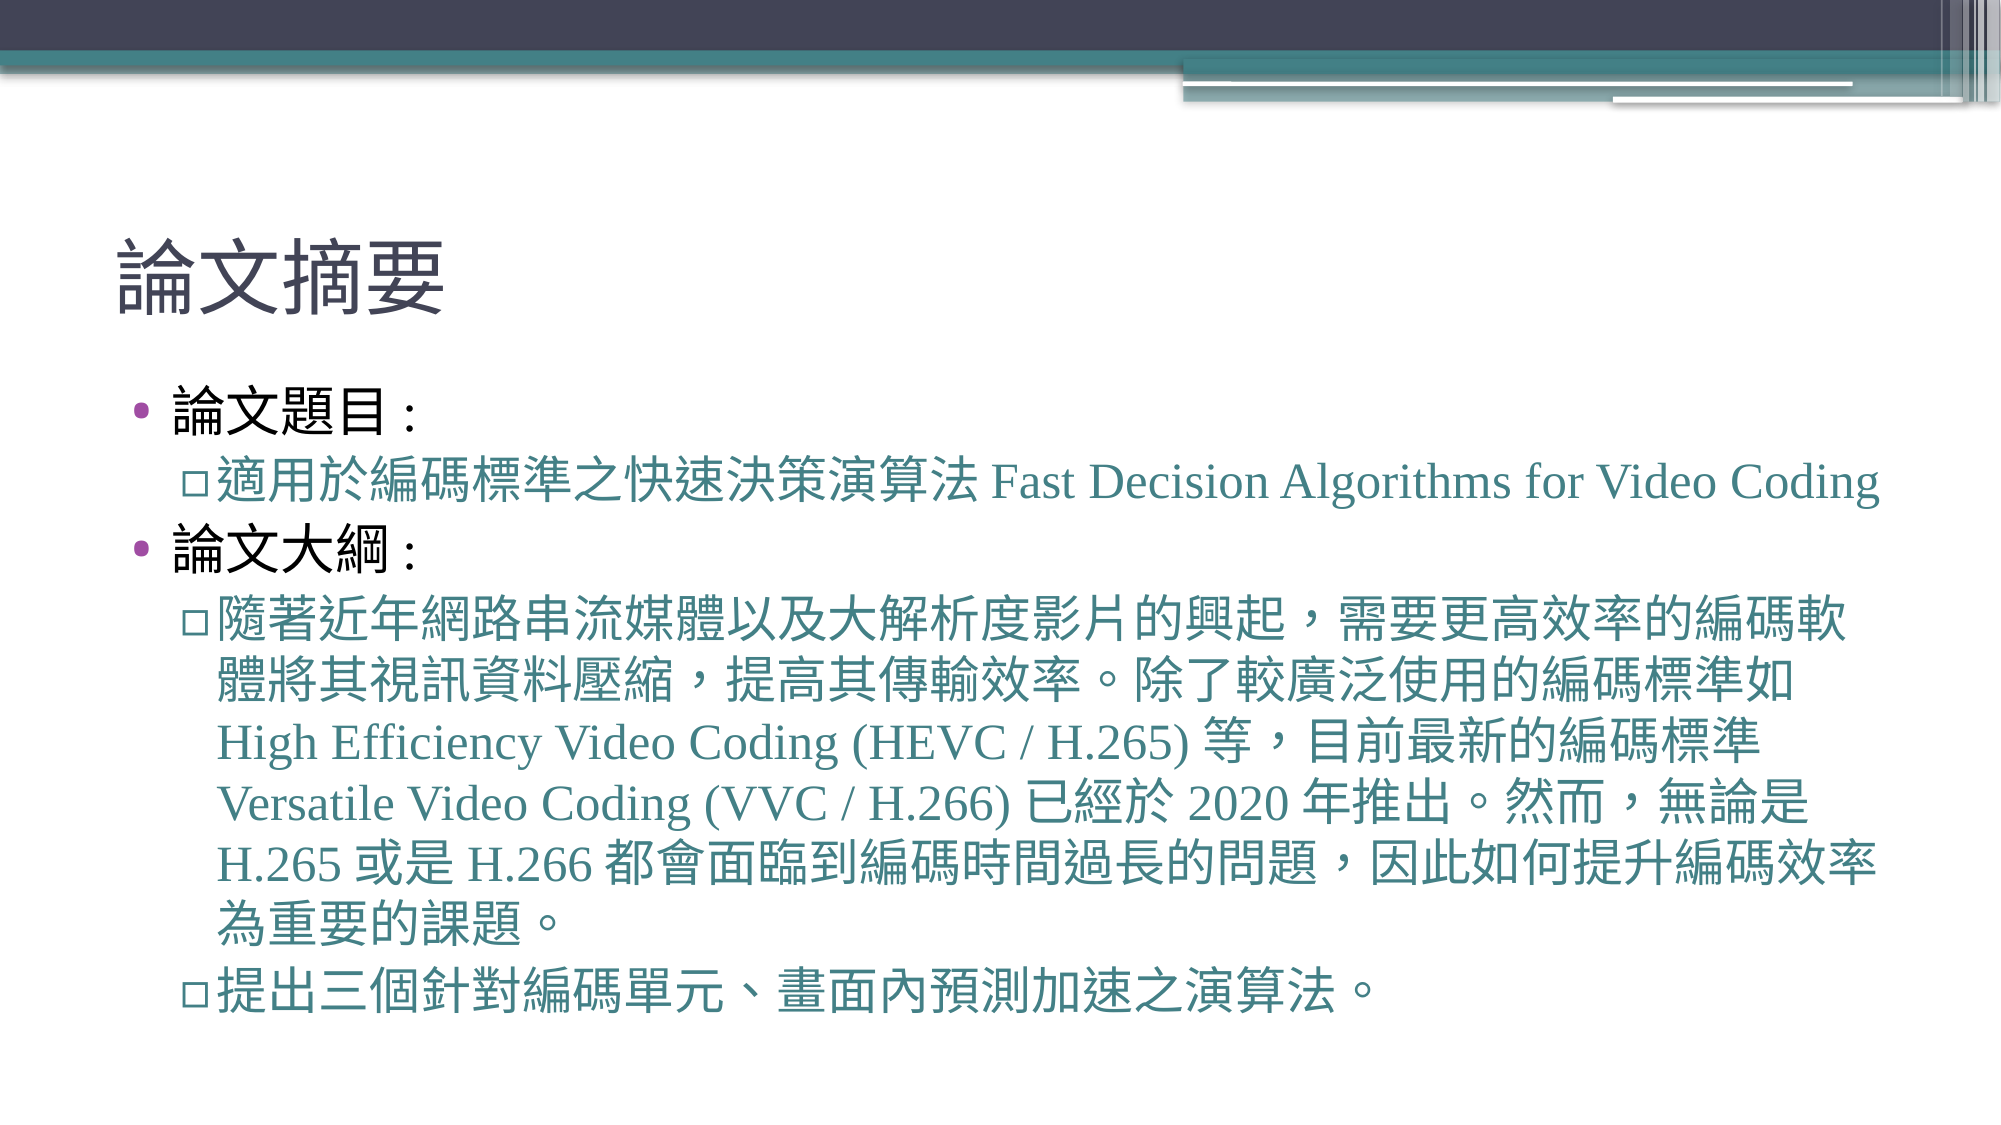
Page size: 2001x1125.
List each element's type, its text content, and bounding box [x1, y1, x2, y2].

title 論文摘要 [99, 187, 1900, 363]
list 論文題目: 適用於編碼標準之快速決策演算法 Fast Decision Algorithms for Video Coding 論文大綱: 隨著近年網路串流媒體以及大解析度影片的興起，需要更高效率的編碼軟體將其視訊資料壓縮，提高其傳輸效率。除了較廣泛使用的編碼標準如High Efficiency Video Coding (HEVC / H.265)等，目前最新的編碼標準Versatile Video Coding (VVC / H.266)已經於2020年推出。然而，無論是H.265或是H.266都會面臨到編碼時間過長的問題，因此如何提升編碼效率為重要的課題。 提出三個針對編碼單元、畫面內預測加速之演算法。 [99, 368, 1900, 1079]
